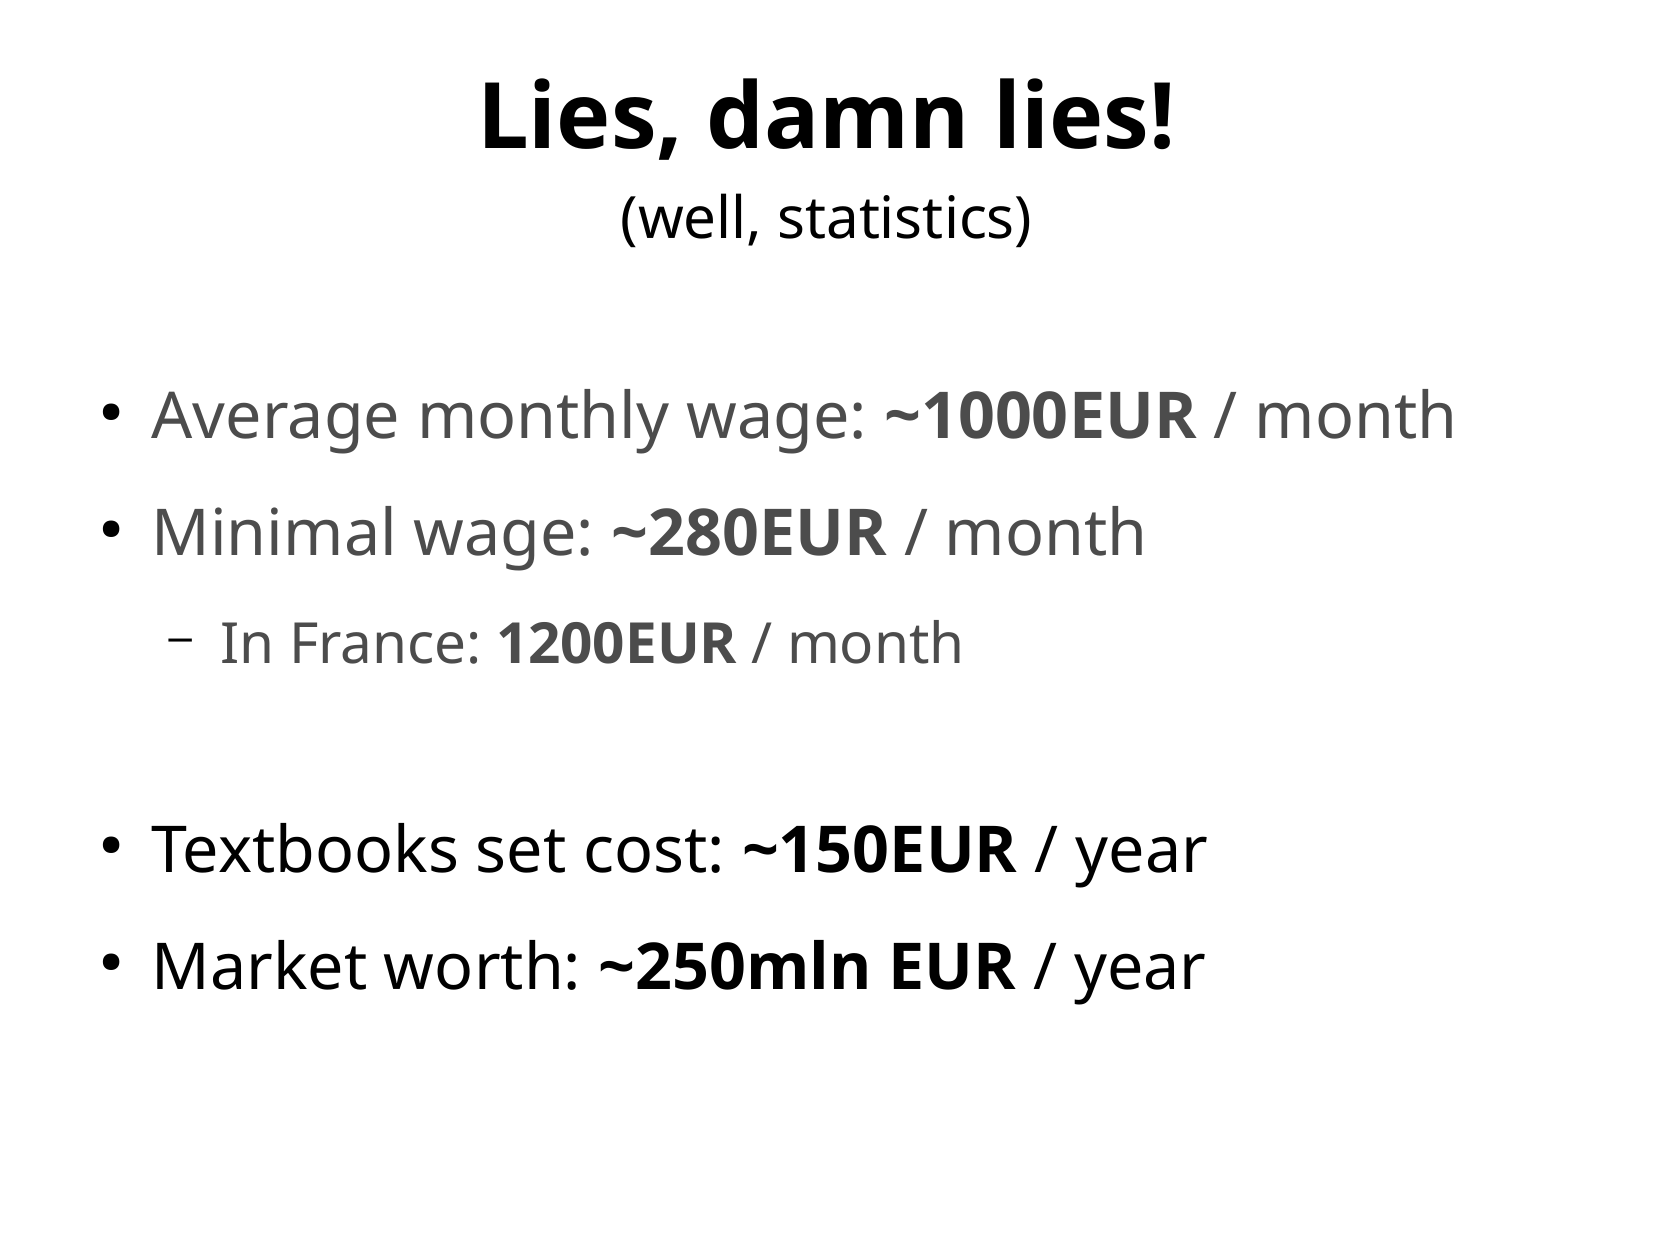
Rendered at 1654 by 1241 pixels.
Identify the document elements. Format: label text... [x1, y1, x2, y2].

list Average monthly wage: ~1000EUR / month Minimal wage: ~280EUR / month In France: 1200EUR / month Textbooks set cost: ~150EUR / year Market worth: ~250mln EUR / year [82, 369, 1538, 1010]
title Lies, damn lies! (well, statistics) [82, 49, 1571, 257]
